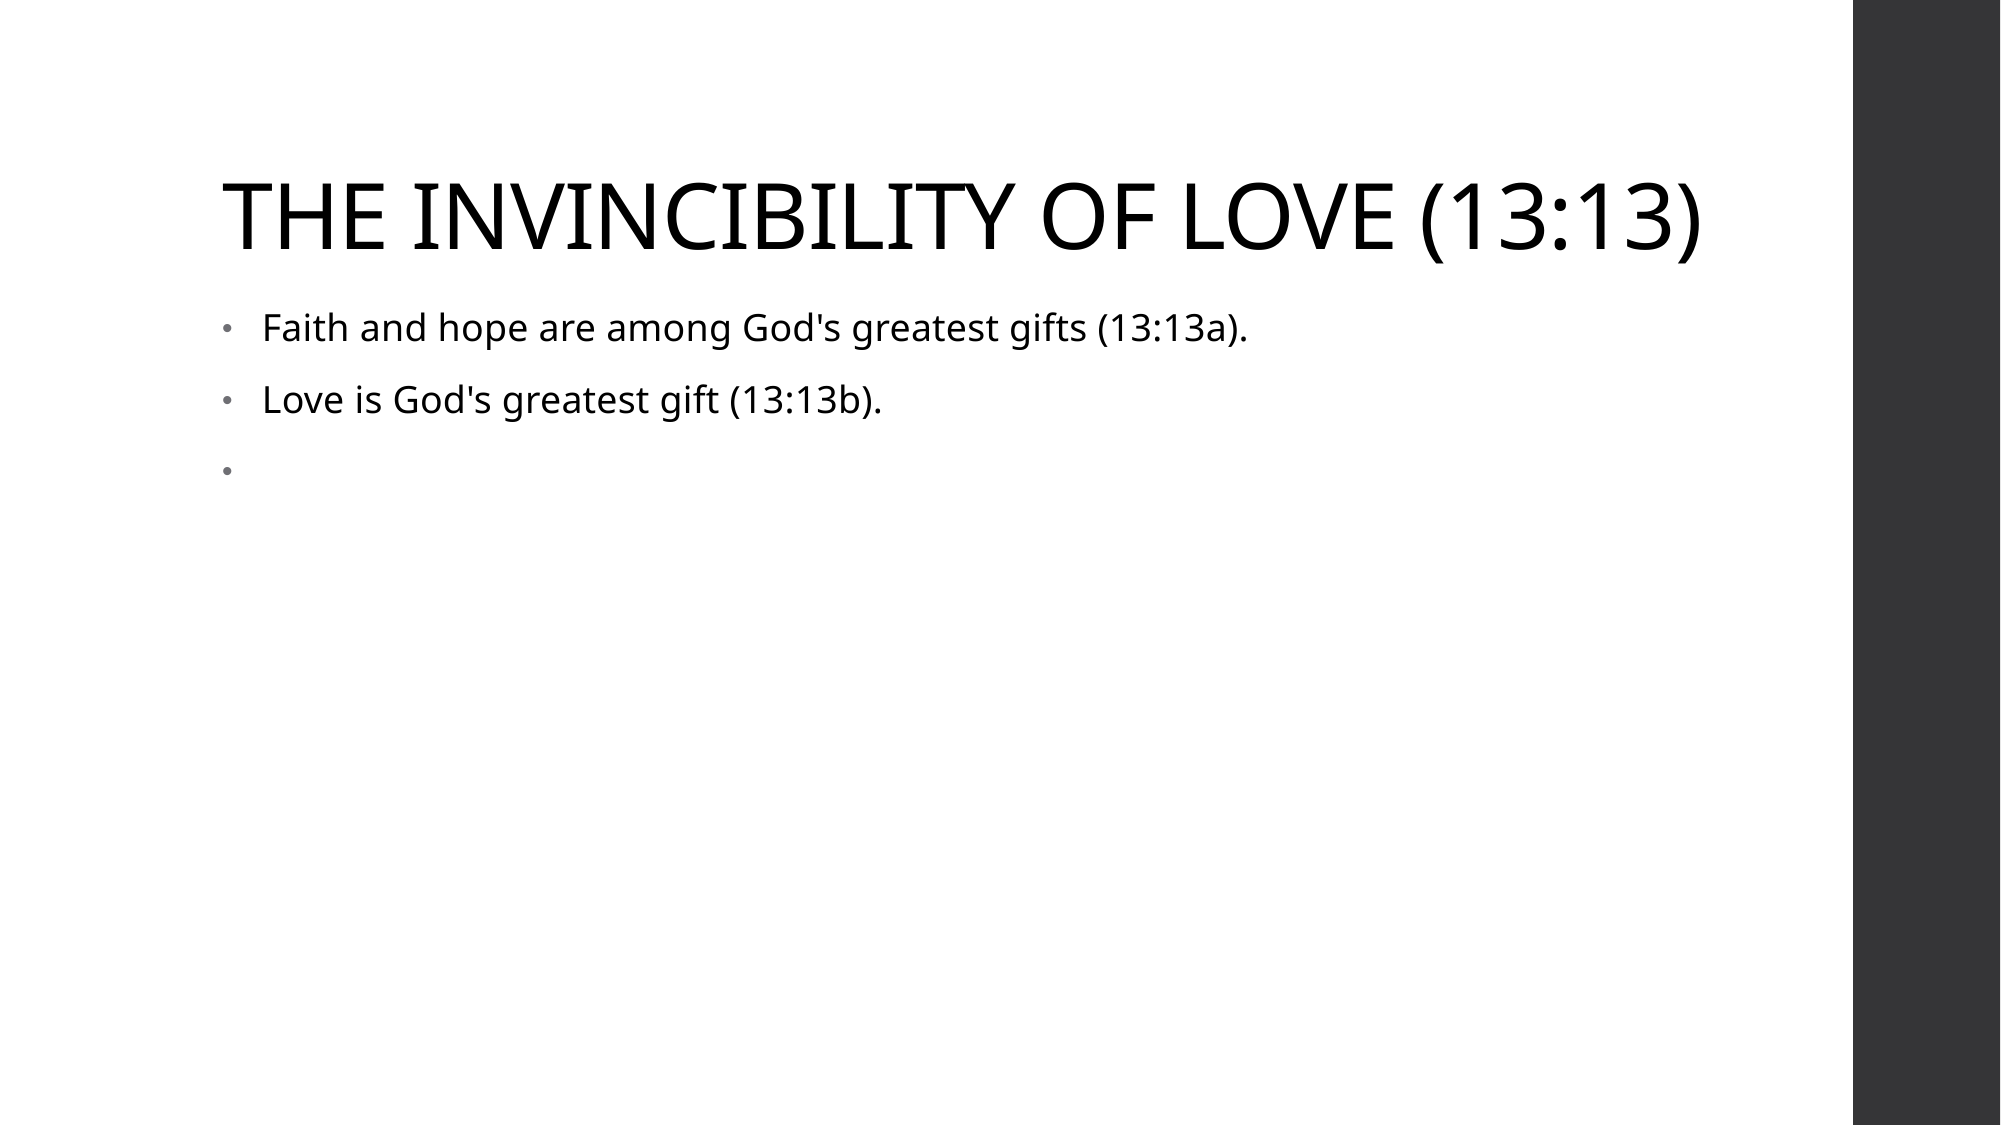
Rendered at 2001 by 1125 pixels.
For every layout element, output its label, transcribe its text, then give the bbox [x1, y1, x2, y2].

title THE INVINCIBILITY OF LOVE (13:13) [206, 60, 1797, 278]
list Faith and hope are among God's greatest gifts (13:13a). Love is God's greatest gift (13:13b). [206, 299, 1617, 1014]
